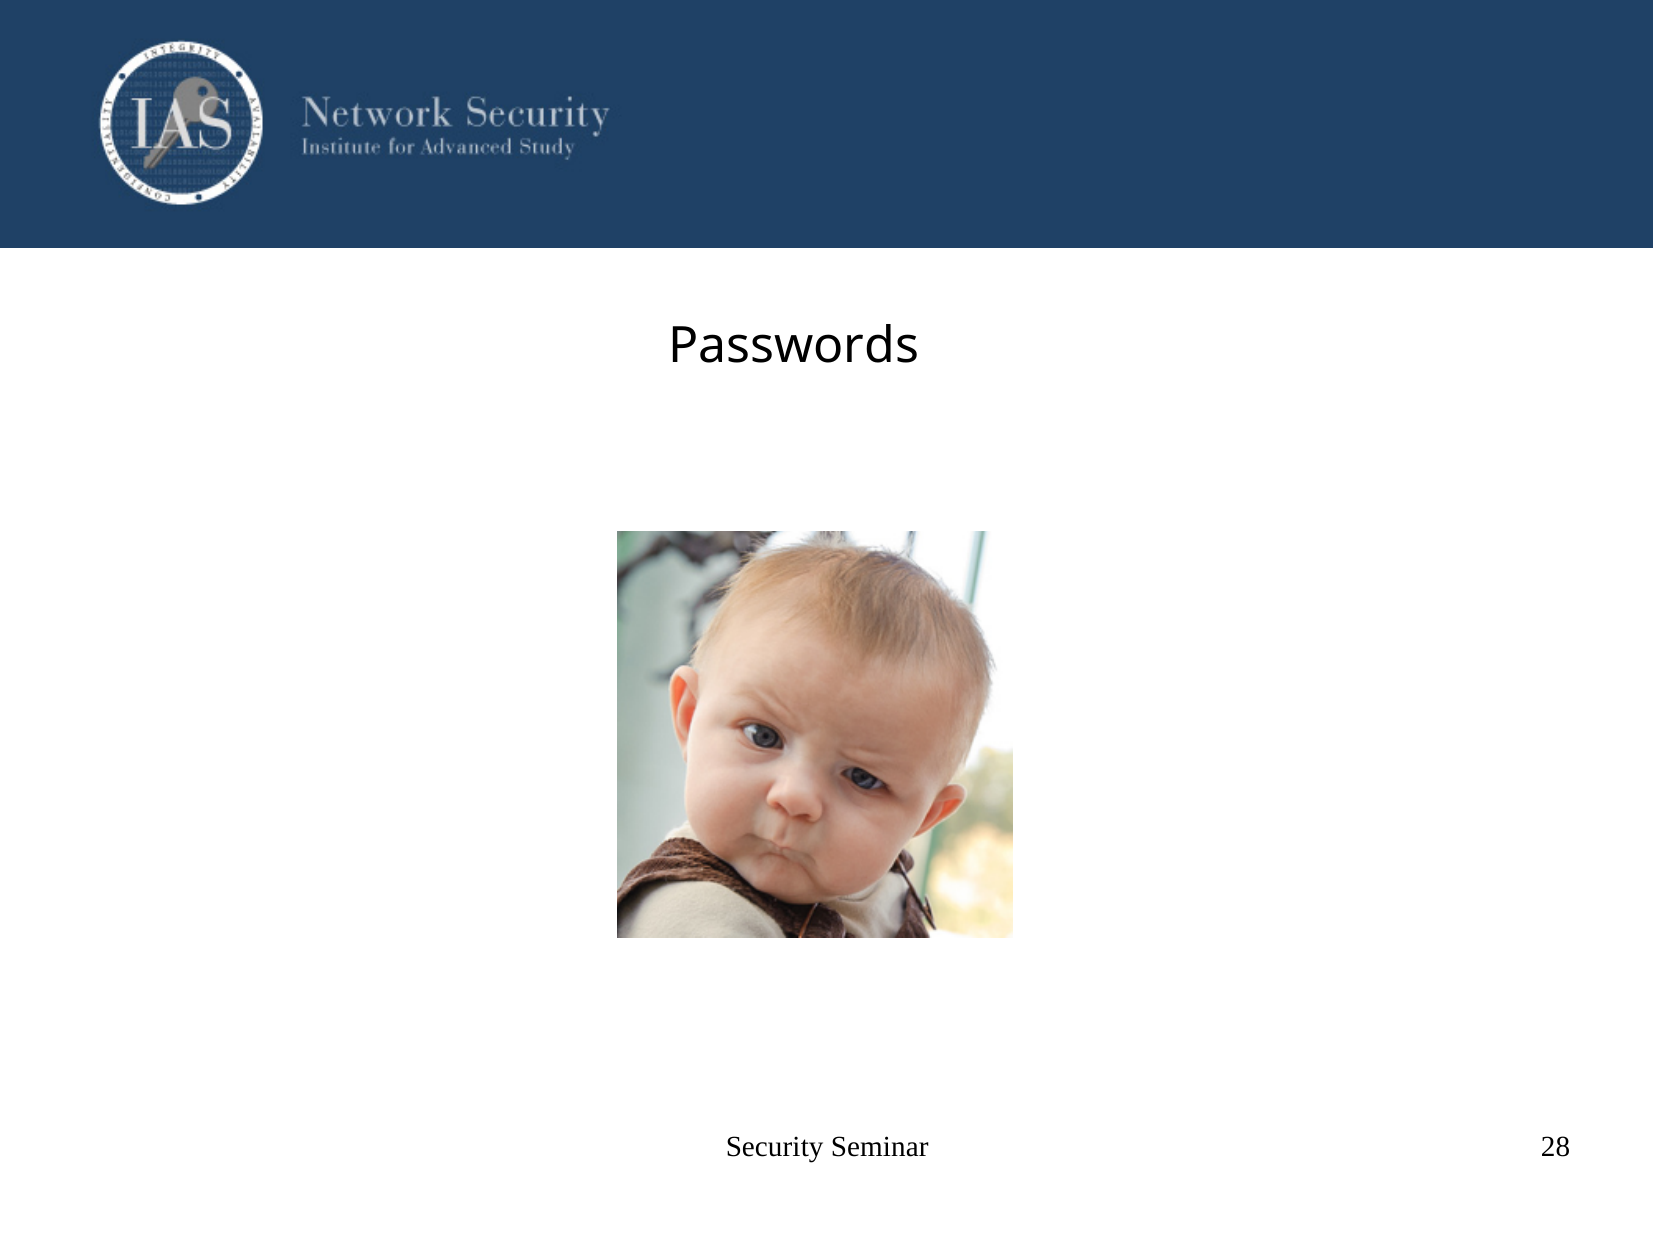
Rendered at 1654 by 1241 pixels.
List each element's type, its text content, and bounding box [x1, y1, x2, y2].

picture [0, 0, 1653, 248]
title Passwords [49, 239, 1538, 447]
picture [617, 531, 1013, 938]
